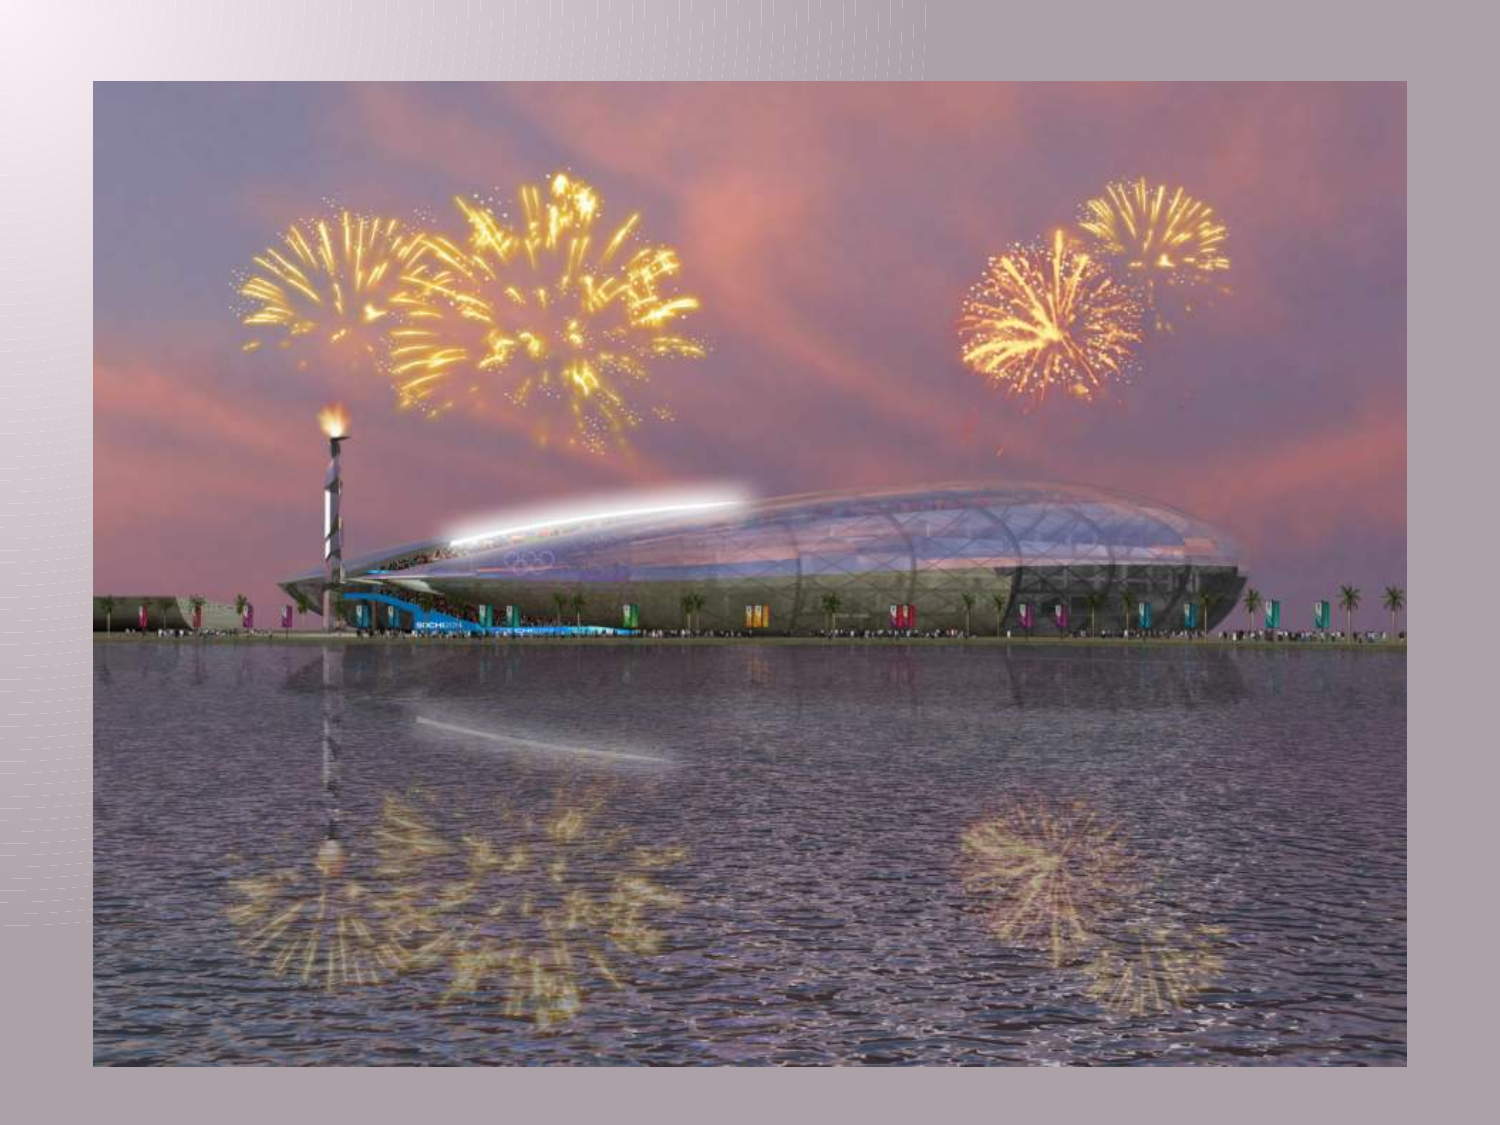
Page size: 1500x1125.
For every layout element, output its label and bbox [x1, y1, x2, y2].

picture [93, 82, 1407, 1067]
